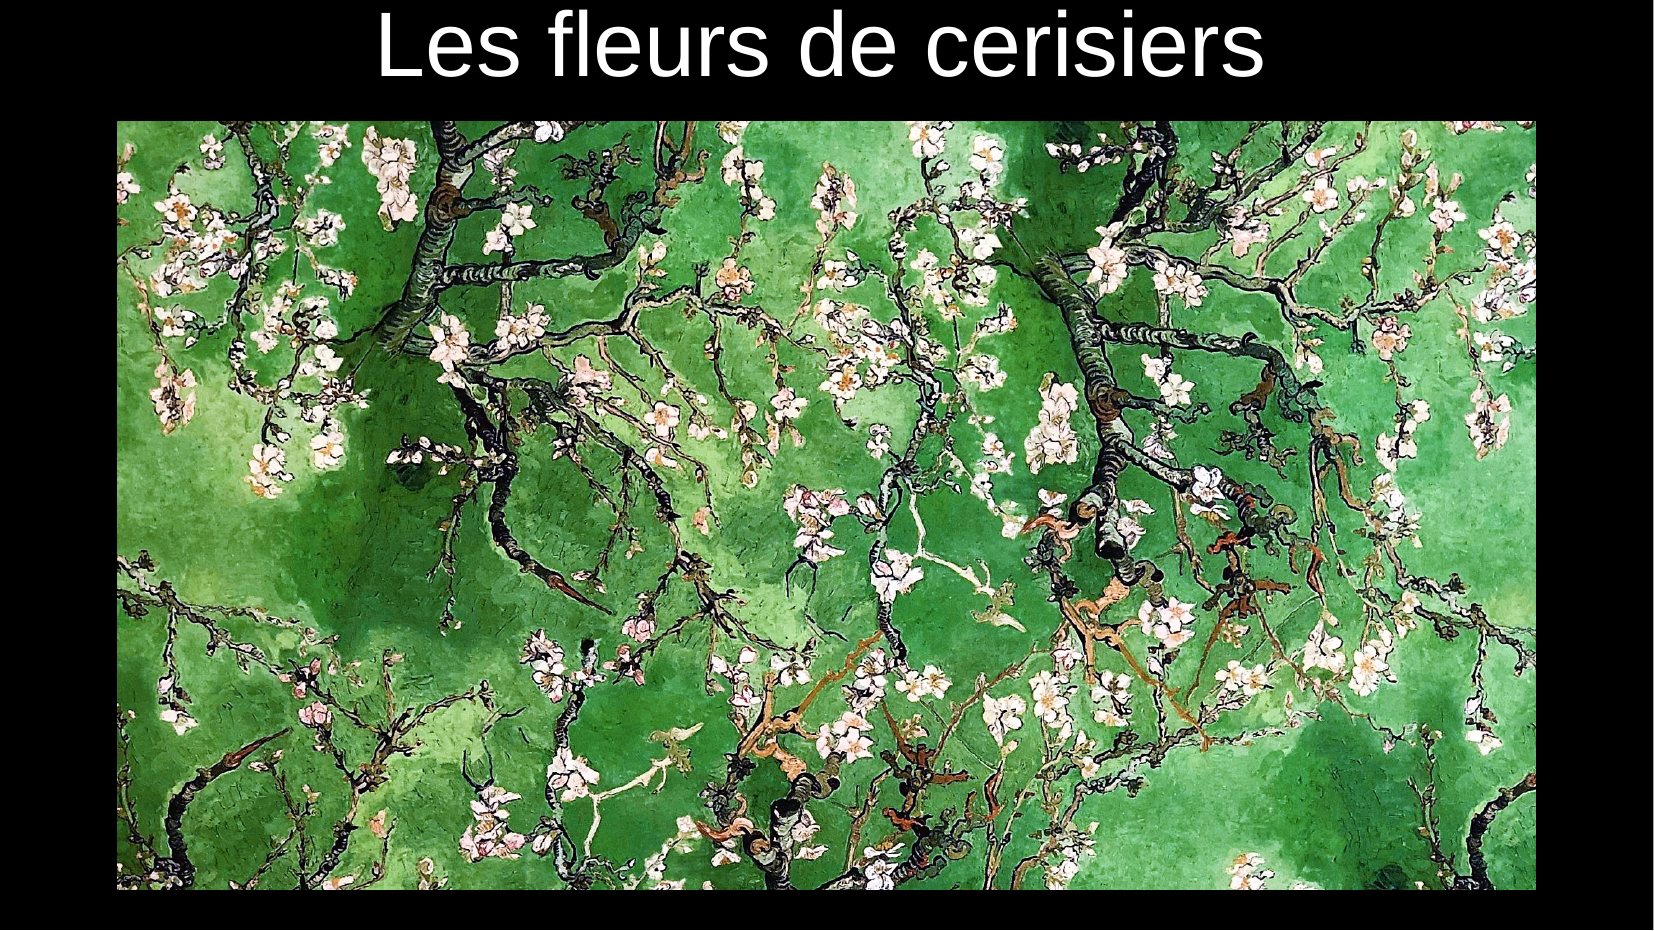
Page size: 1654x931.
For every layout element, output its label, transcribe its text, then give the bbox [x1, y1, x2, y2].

title Les fleurs de cerisiers [76, 0, 1565, 96]
picture [117, 121, 1536, 890]
